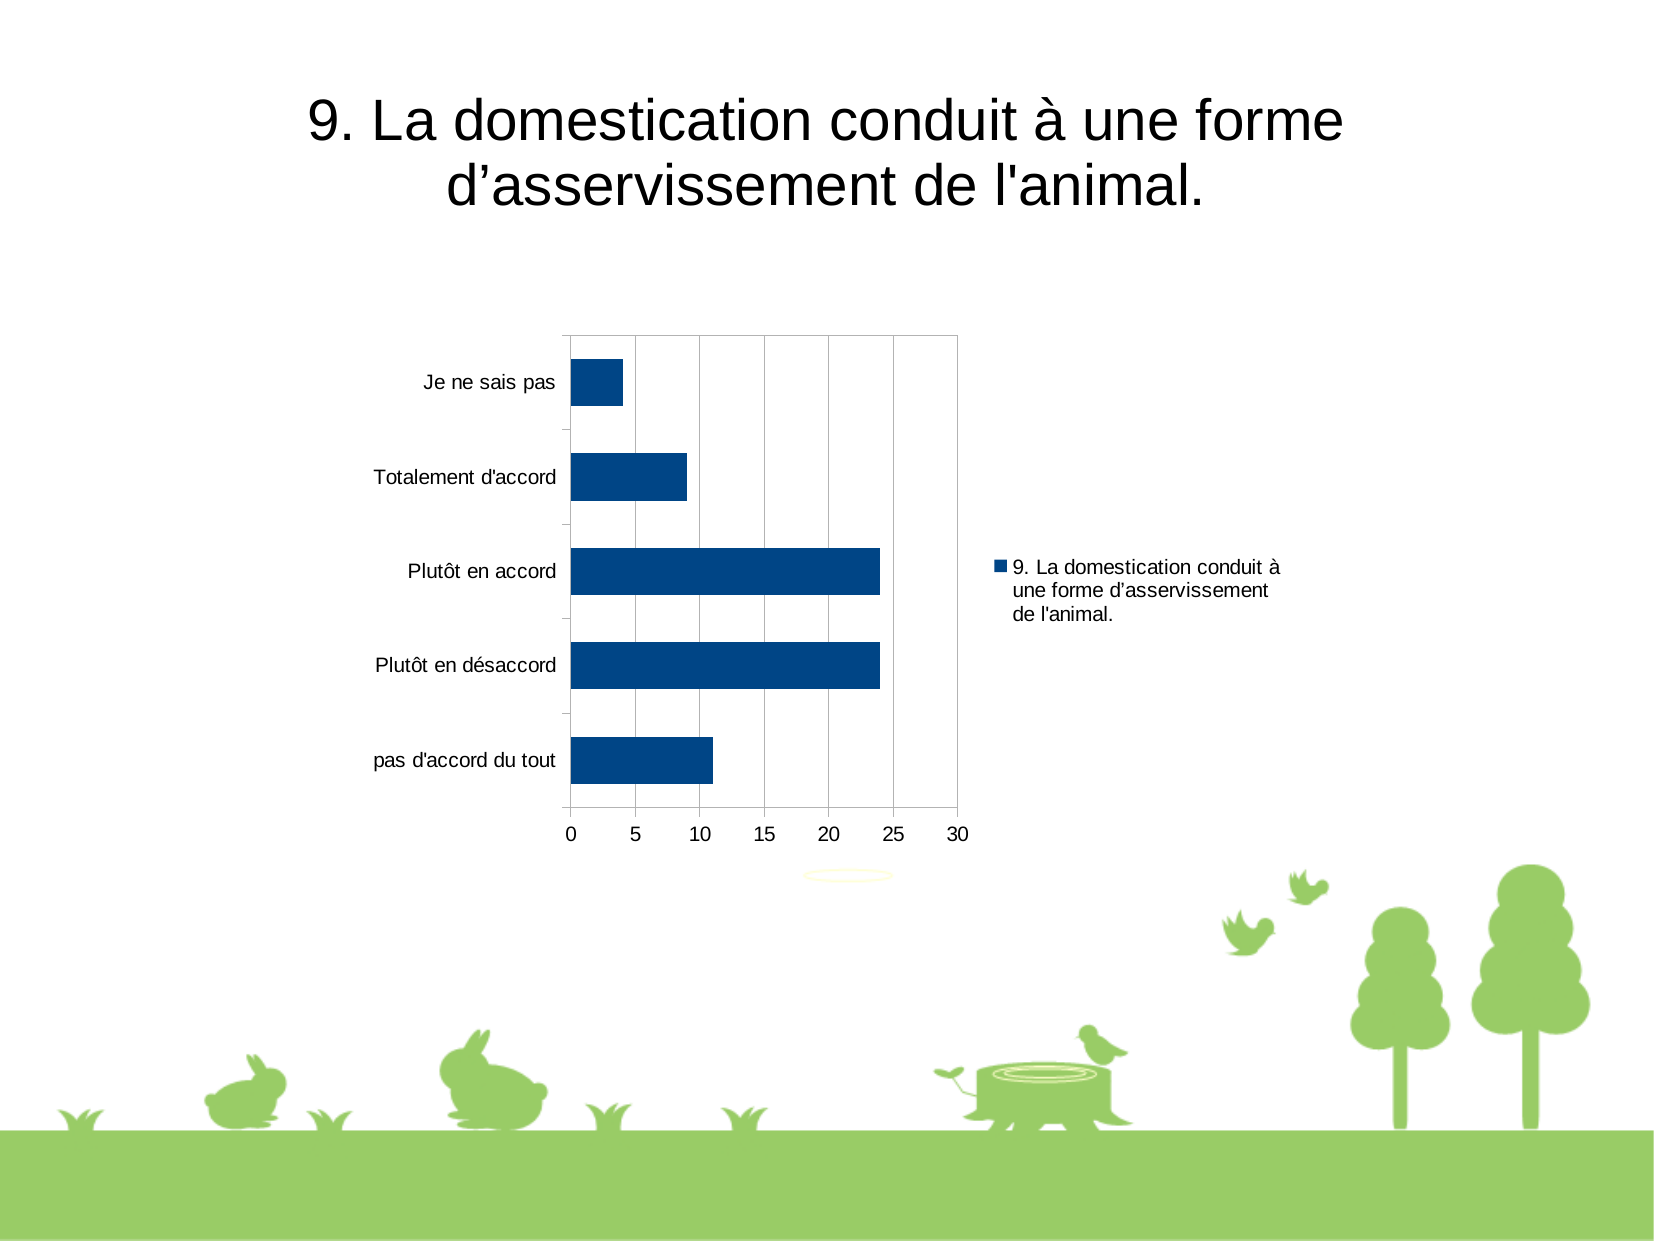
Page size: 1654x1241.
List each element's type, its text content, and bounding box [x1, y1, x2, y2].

picture [0, 0, 1654, 1241]
chart [354, 324, 1300, 857]
title 9. La domestication conduit à une forme d’asservissement de l'animal. [82, 49, 1571, 257]
